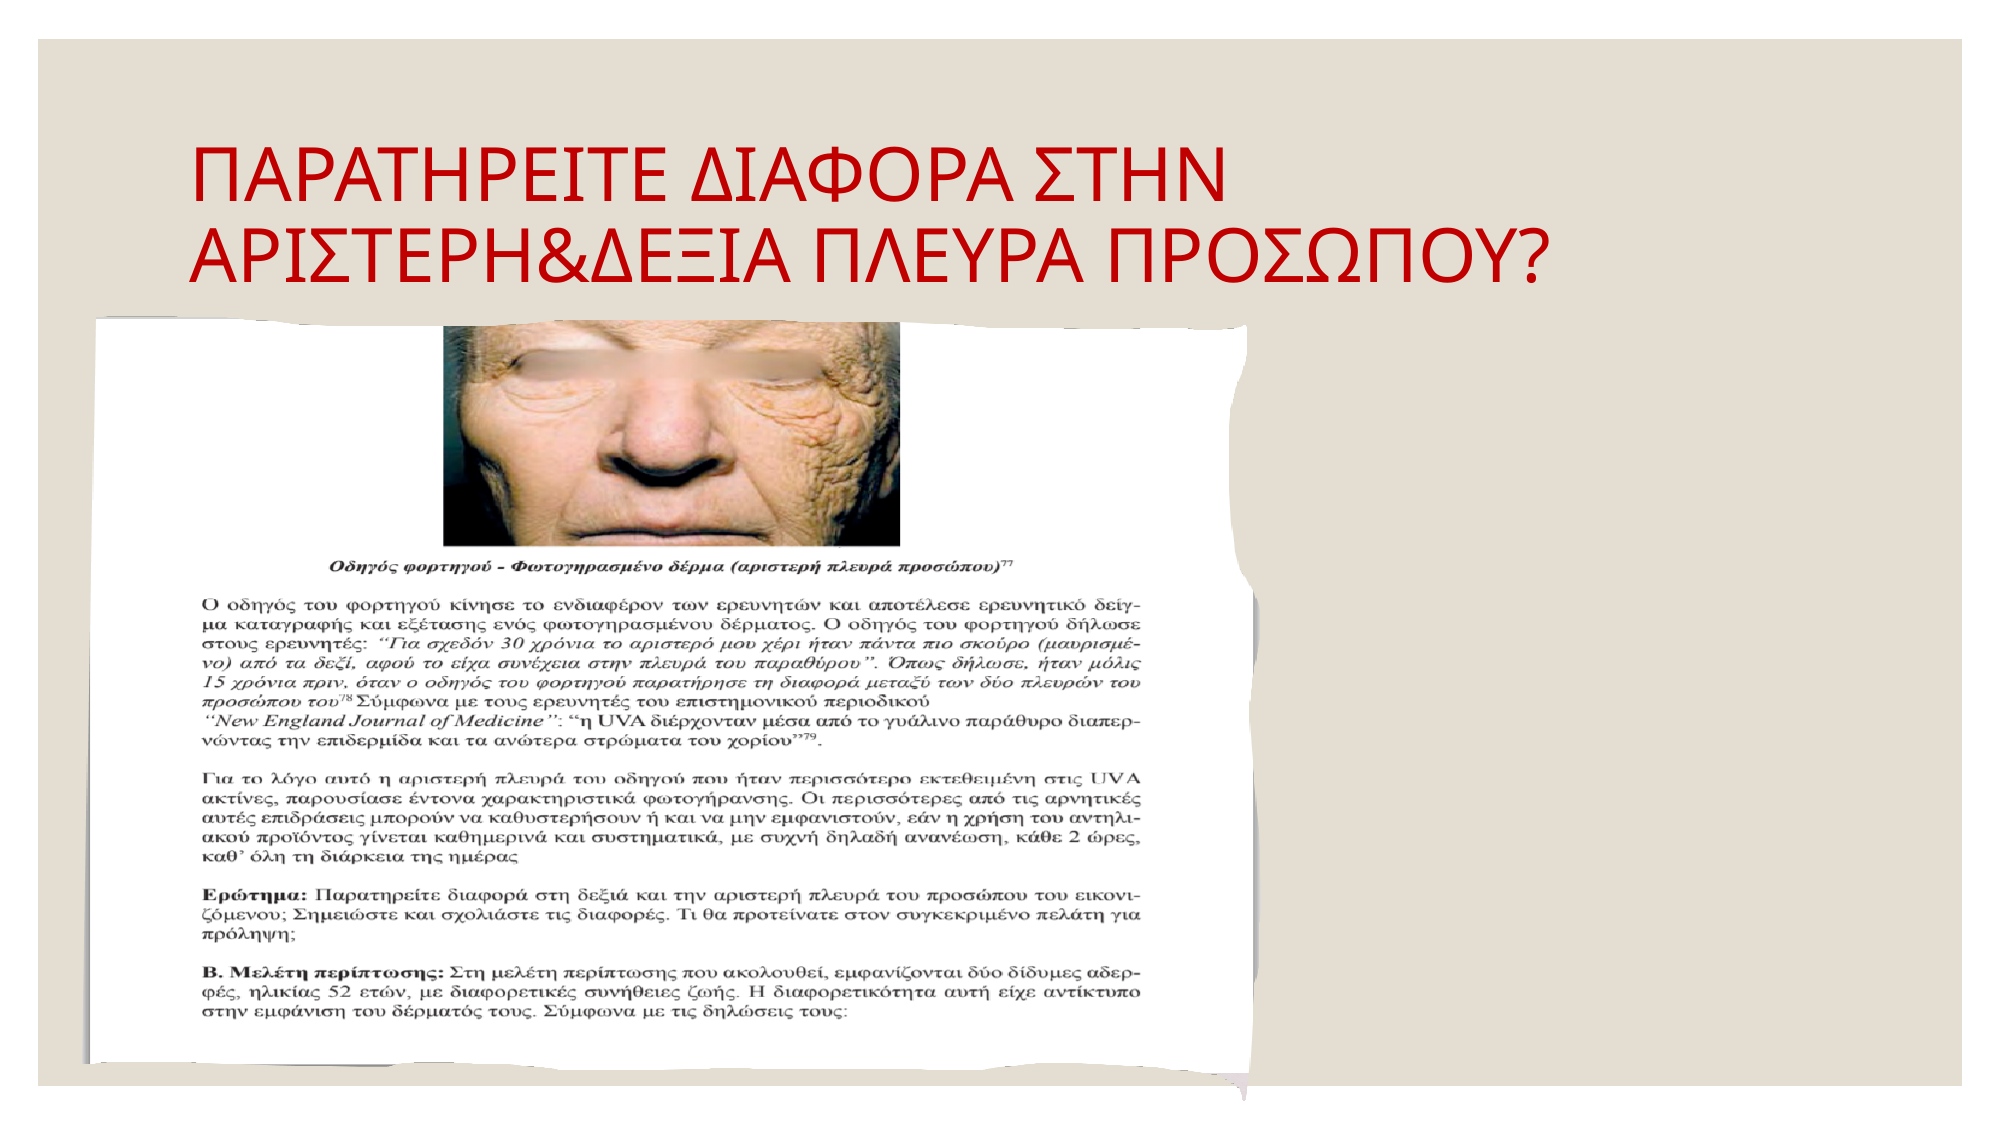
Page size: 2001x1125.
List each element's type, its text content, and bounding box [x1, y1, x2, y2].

title ΠΑΡΑΤΗΡΕΙΤΕ ΔΙΑΦΟΡΑ ΣΤΗΝ ΑΡΙΣΤΕΡΗ&ΔΕΞΙΑ ΠΛΕΥΡΑ ΠΡΟΣΩΠΟΥ? [174, 105, 1825, 331]
picture [76, 312, 1268, 1104]
